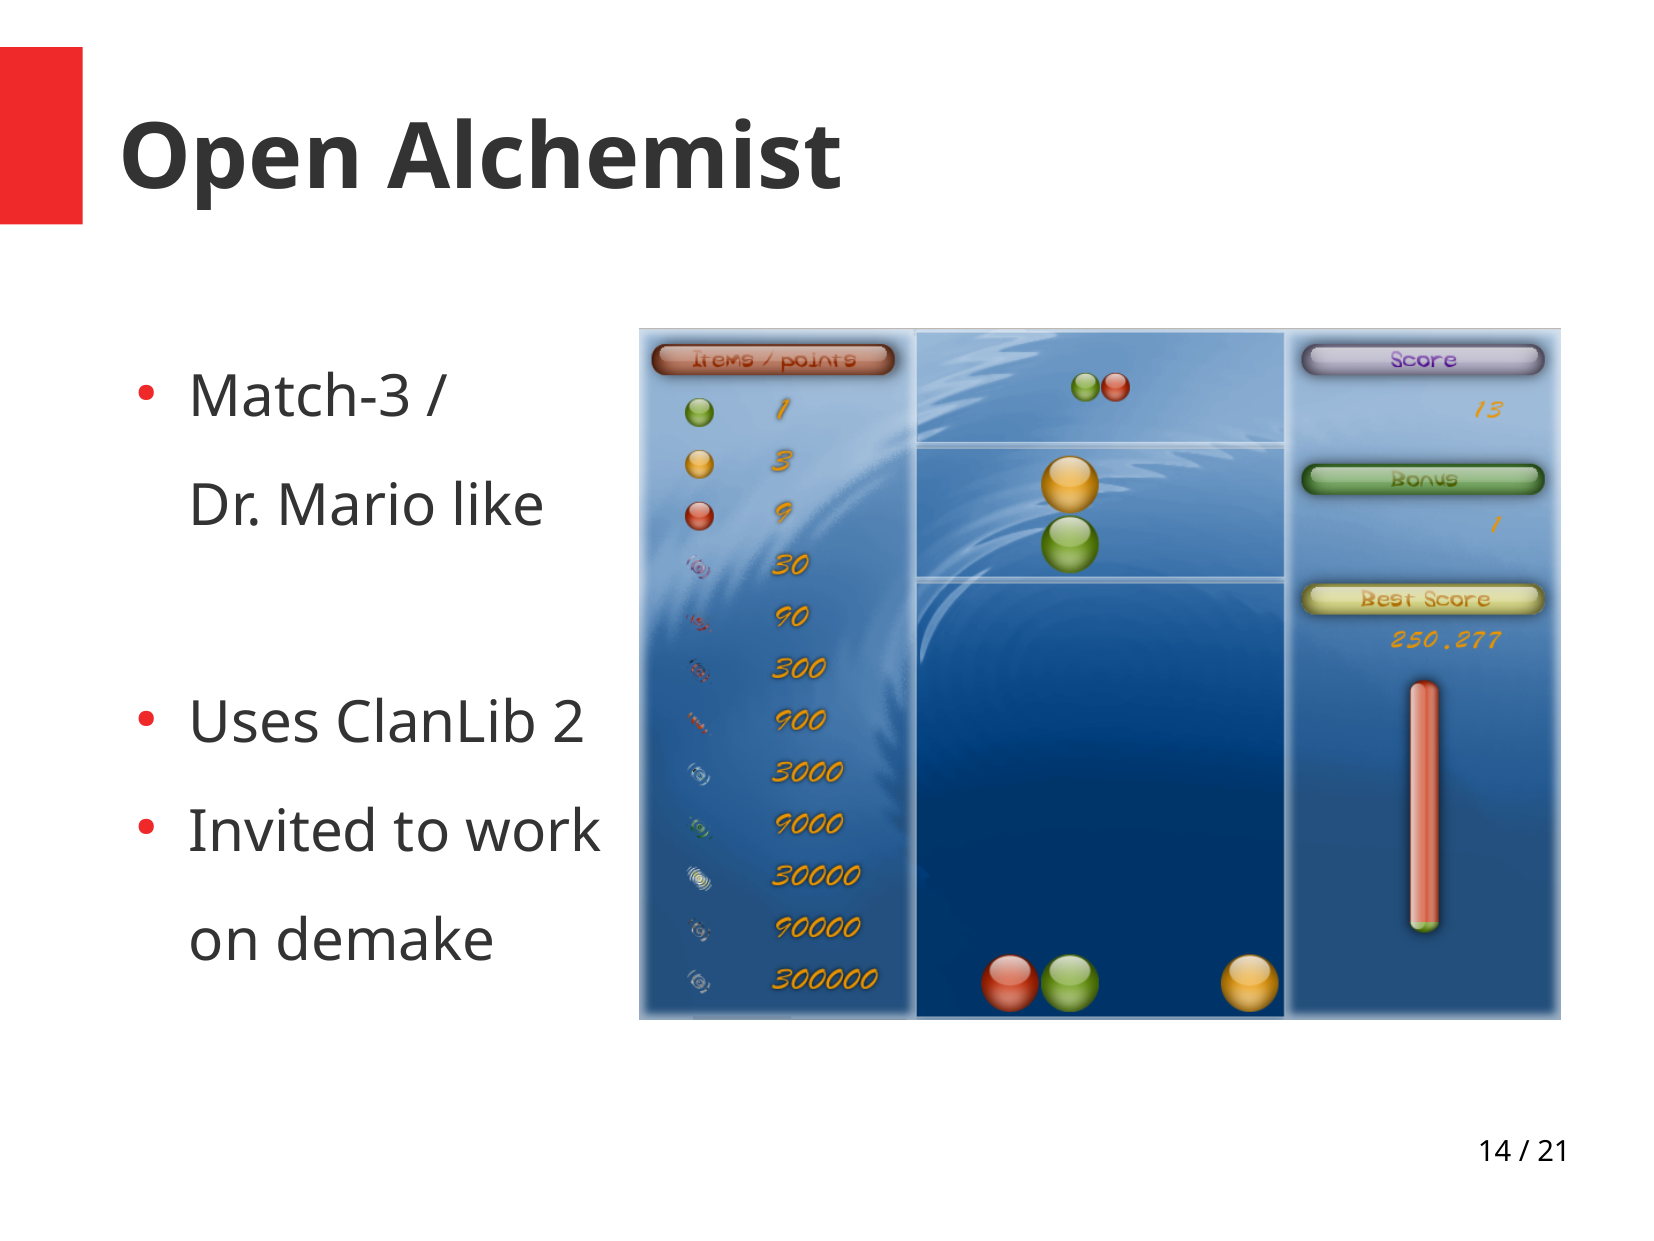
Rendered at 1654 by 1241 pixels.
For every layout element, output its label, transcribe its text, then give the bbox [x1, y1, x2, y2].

title Open Alchemist [118, 49, 1571, 257]
picture [639, 328, 1561, 1021]
list Match-3 / Dr. Mario like Uses ClanLib 2 Invited to work on demake [118, 354, 1536, 1074]
